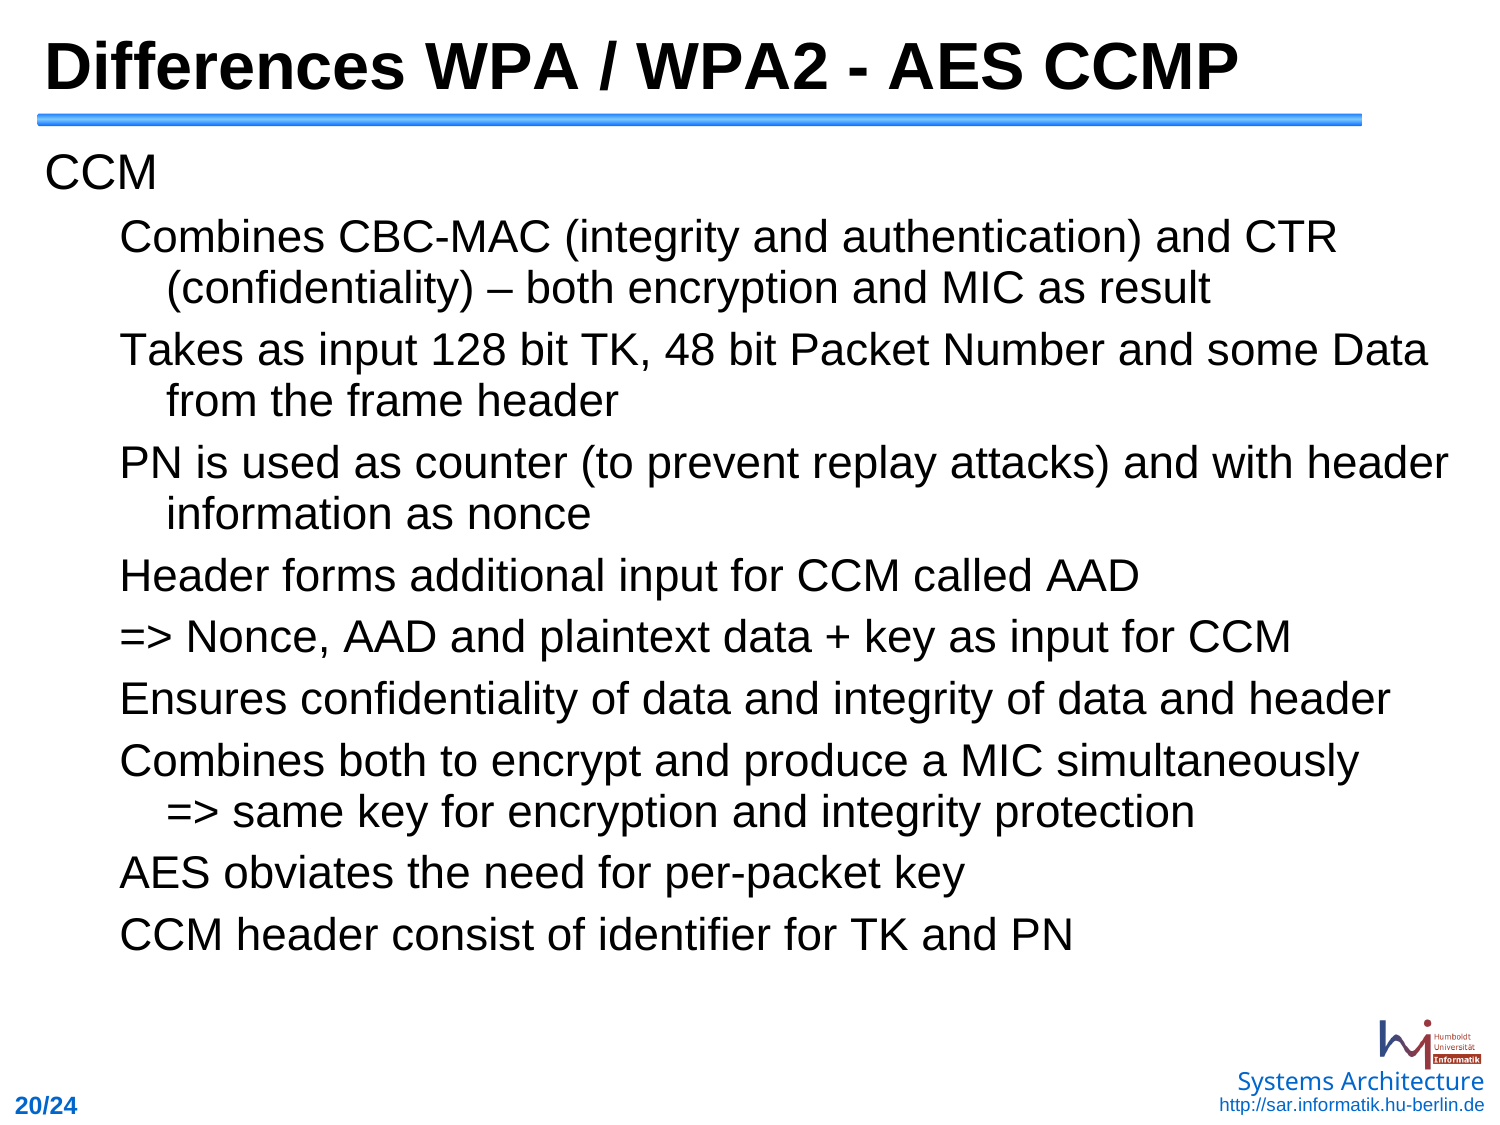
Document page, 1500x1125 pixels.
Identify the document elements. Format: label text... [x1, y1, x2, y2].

list CCM Combines CBC-MAC (integrity and authentication) and CTR (confidentiality) – both encryption and MIC as result Takes as input 128 bit TK, 48 bit Packet Number and some Data from the frame header PN is used as counter (to prevent replay attacks) and with header information as nonce Header forms additional input for CCM called AAD => Nonce, AAD and plaintext data + key as input for CCM Ensures confidentiality of data and integrity of data and header Combines both to encrypt and produce a MIC simultaneously => same key for encryption and integrity protection AES obviates the need for per-packet key CCM header consist of identifier for TK and PN [29, 137, 1500, 1059]
picture [1376, 1059, 1483, 1071]
title Differences WPA / WPA2 - AES CCMP [29, 20, 1500, 114]
